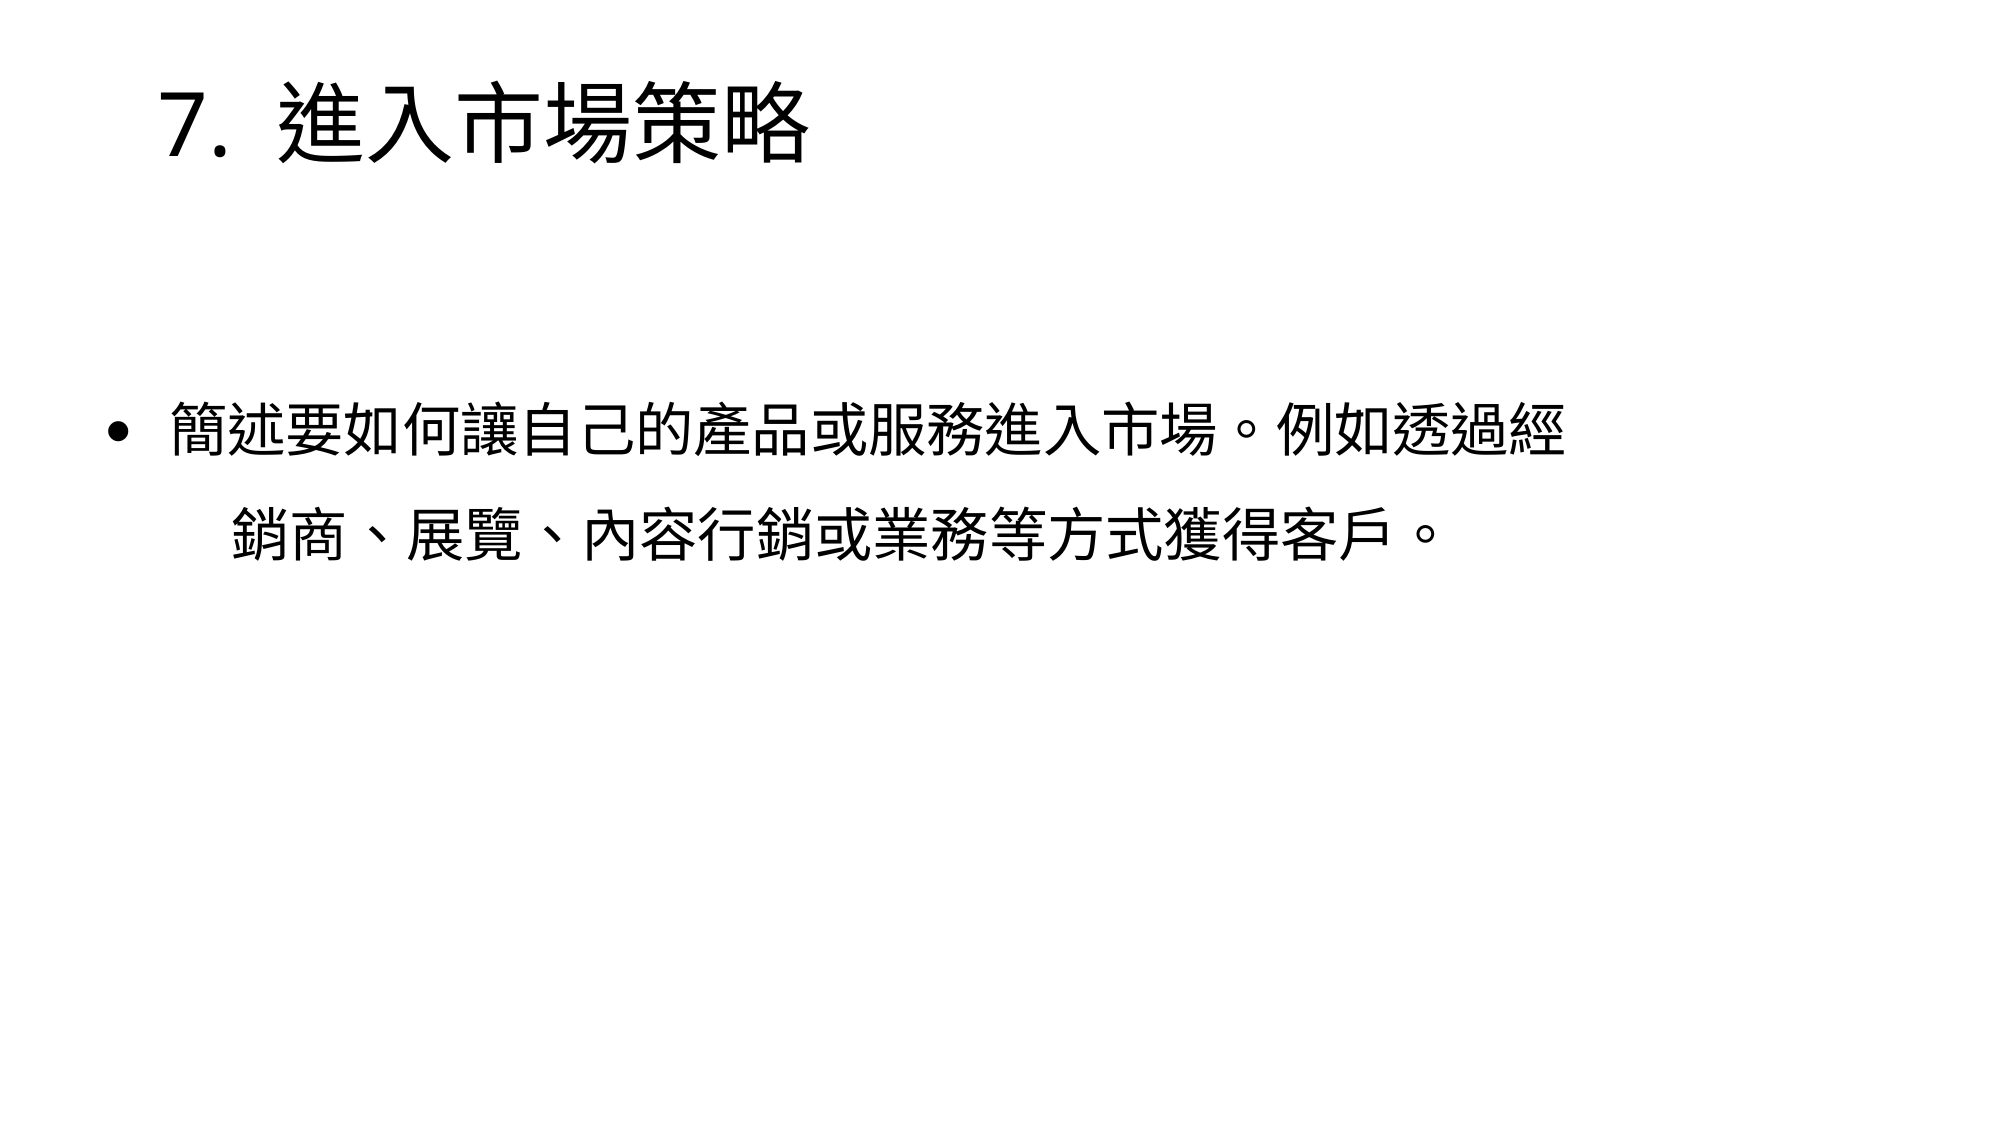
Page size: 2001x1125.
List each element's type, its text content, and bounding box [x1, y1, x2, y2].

title 7. 進入市場策略 [137, 59, 1863, 278]
text_box 簡述要如何讓自己的產品或服務進入市場。例如透過經銷商、展覽、內容行銷或業務等方式獲得客戶。 [86, 338, 1601, 731]
